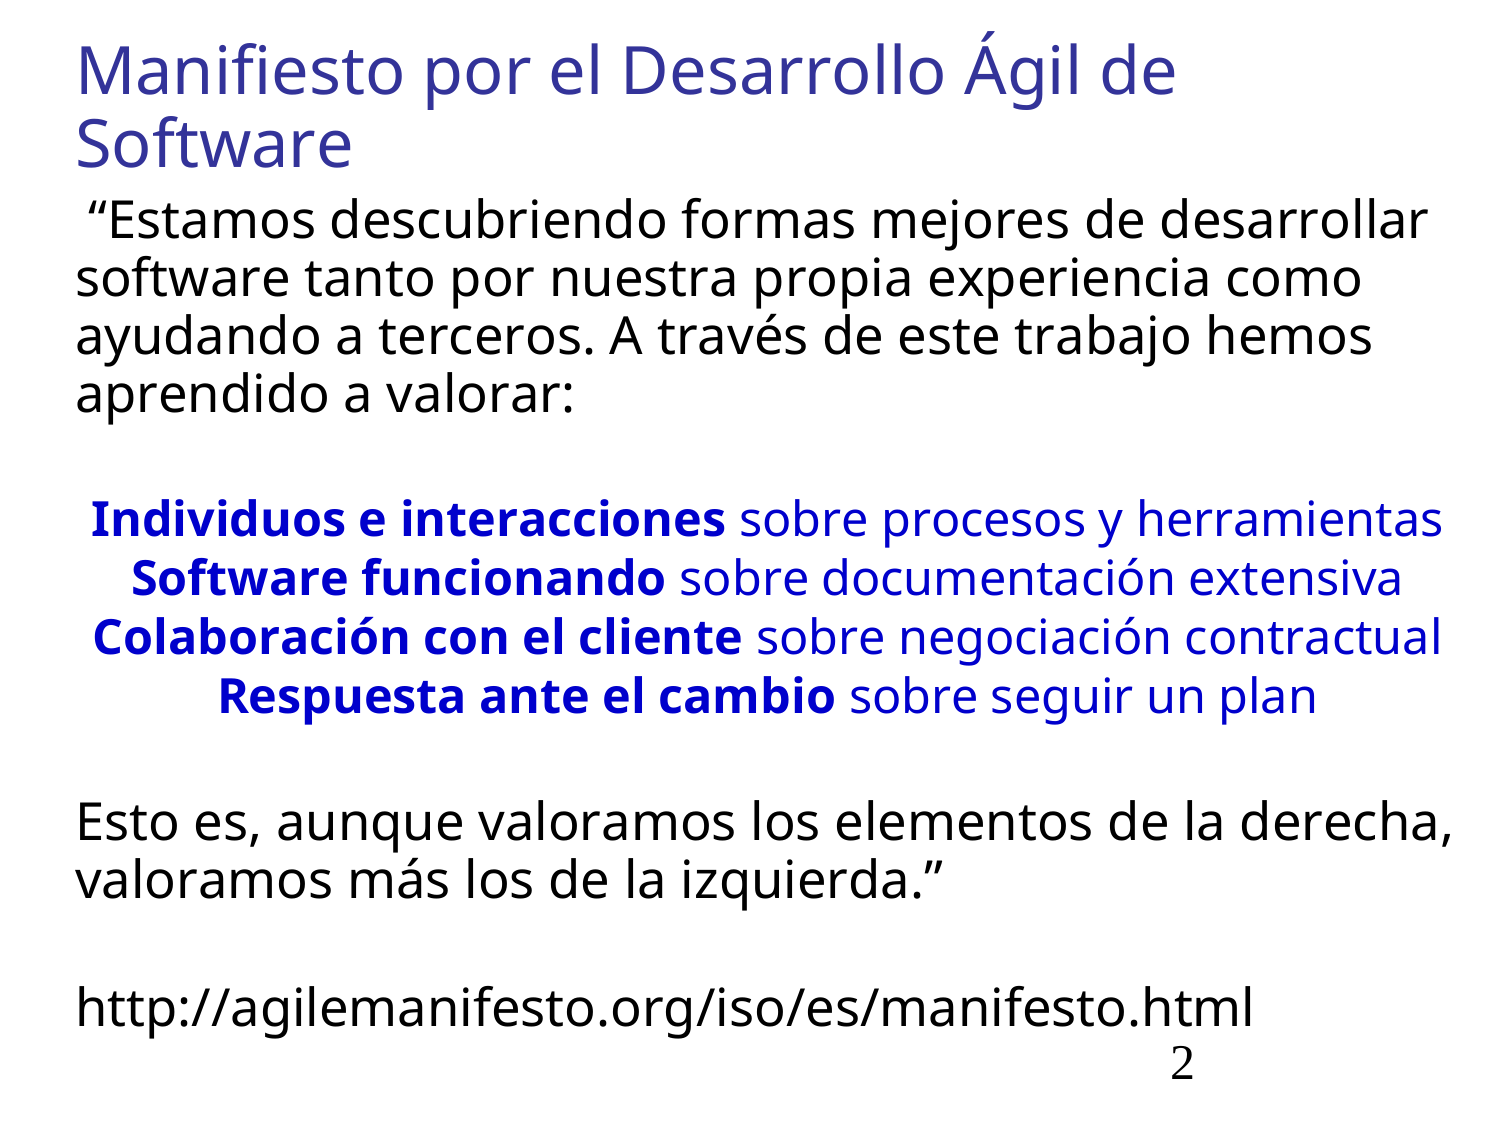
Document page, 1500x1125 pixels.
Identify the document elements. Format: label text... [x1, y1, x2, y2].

title Manifiesto por el Desarrollo Ágil de Software [74, 23, 1429, 189]
list “Estamos descubriendo formas mejores de desarrollar software tanto por nuestra propia experiencia como ayudando a terceros. A través de este trabajo hemos aprendido a valorar: Individuos e interacciones sobre procesos y herramientas Software funcionando sobre documentación extensiva Colaboración con el cliente sobre negociación contractual Respuesta ante el cambio sobre seguir un plan Esto es, aunque valoramos los elementos de la derecha, valoramos más los de la izquierda.” http://agilemanifesto.org/iso/es/manifesto.html [75, 187, 1461, 1125]
